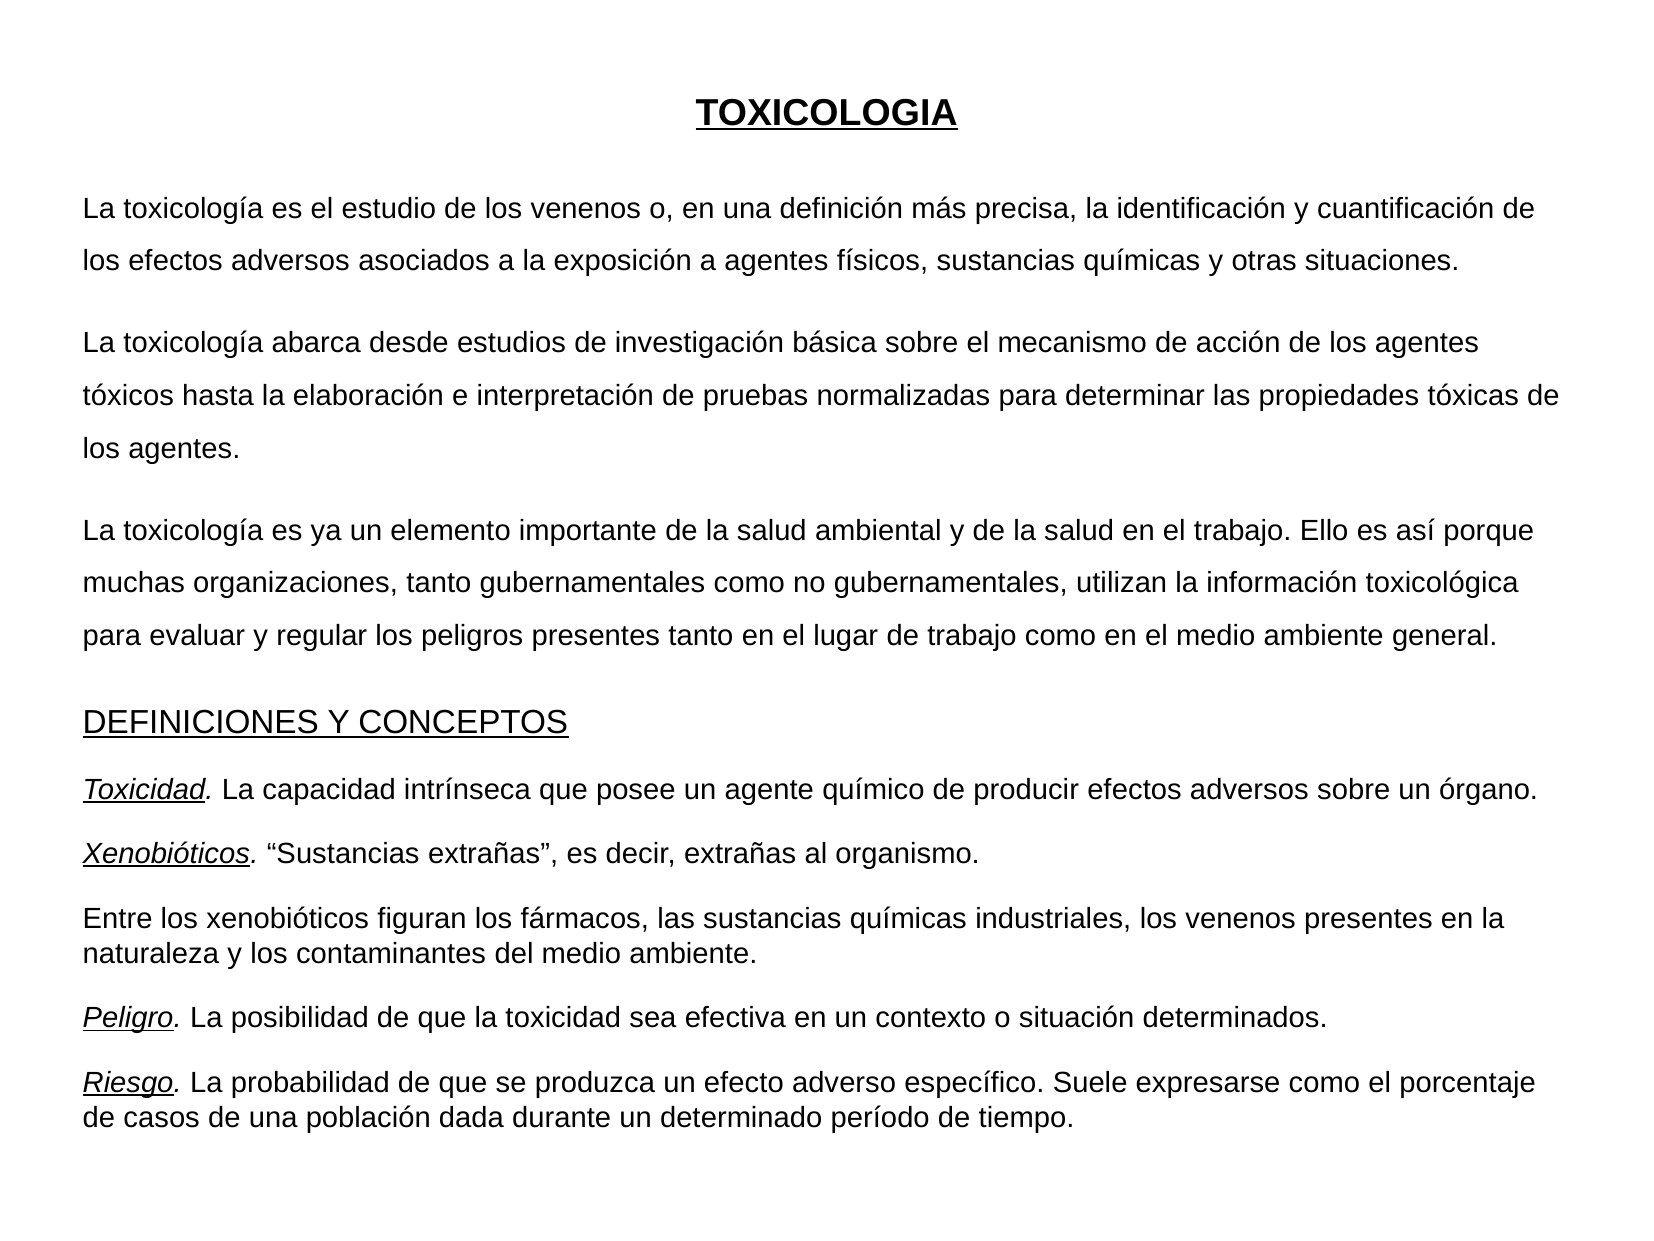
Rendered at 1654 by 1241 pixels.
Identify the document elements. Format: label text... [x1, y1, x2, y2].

title TOXICOLOGIA [82, 49, 1571, 171]
list La toxicología es el estudio de los venenos o, en una definición más precisa, la identificación y cuantificación de los efectos adversos asociados a la exposición a agentes físicos, sustancias químicas y otras situaciones. La toxicología abarca desde estudios de investigación básica sobre el mecanismo de acción de los agentes tóxicos hasta la elaboración e interpretación de pruebas normalizadas para determinar las propiedades tóxicas de los agentes. La toxicología es ya un elemento importante de la salud ambiental y de la salud en el trabajo. Ello es así porque muchas organizaciones, tanto gubernamentales como no gubernamentales, utilizan la información toxicológica para evaluar y regular los peligros presentes tanto en el lugar de trabajo como en el medio ambiente general. DEFINICIONES Y CONCEPTOS Toxicidad. La capacidad intrínseca que posee un agente químico de producir efectos adversos sobre un órgano. Xenobióticos. “Sustancias extrañas”, es decir, extrañas al organismo. Entre los xenobióticos figuran los fármacos, las sustancias químicas industriales, los venenos presentes en la naturaleza y los contaminantes del medio ambiente. Peligro. La posibilidad de que la toxicidad sea efectiva en un contexto o situación determinados. Riesgo. La probabilidad de que se produzca un efecto adverso específico. Suele expresarse como el porcentaje de casos de una población dada durante un determinado período de tiempo. [82, 171, 1571, 1171]
